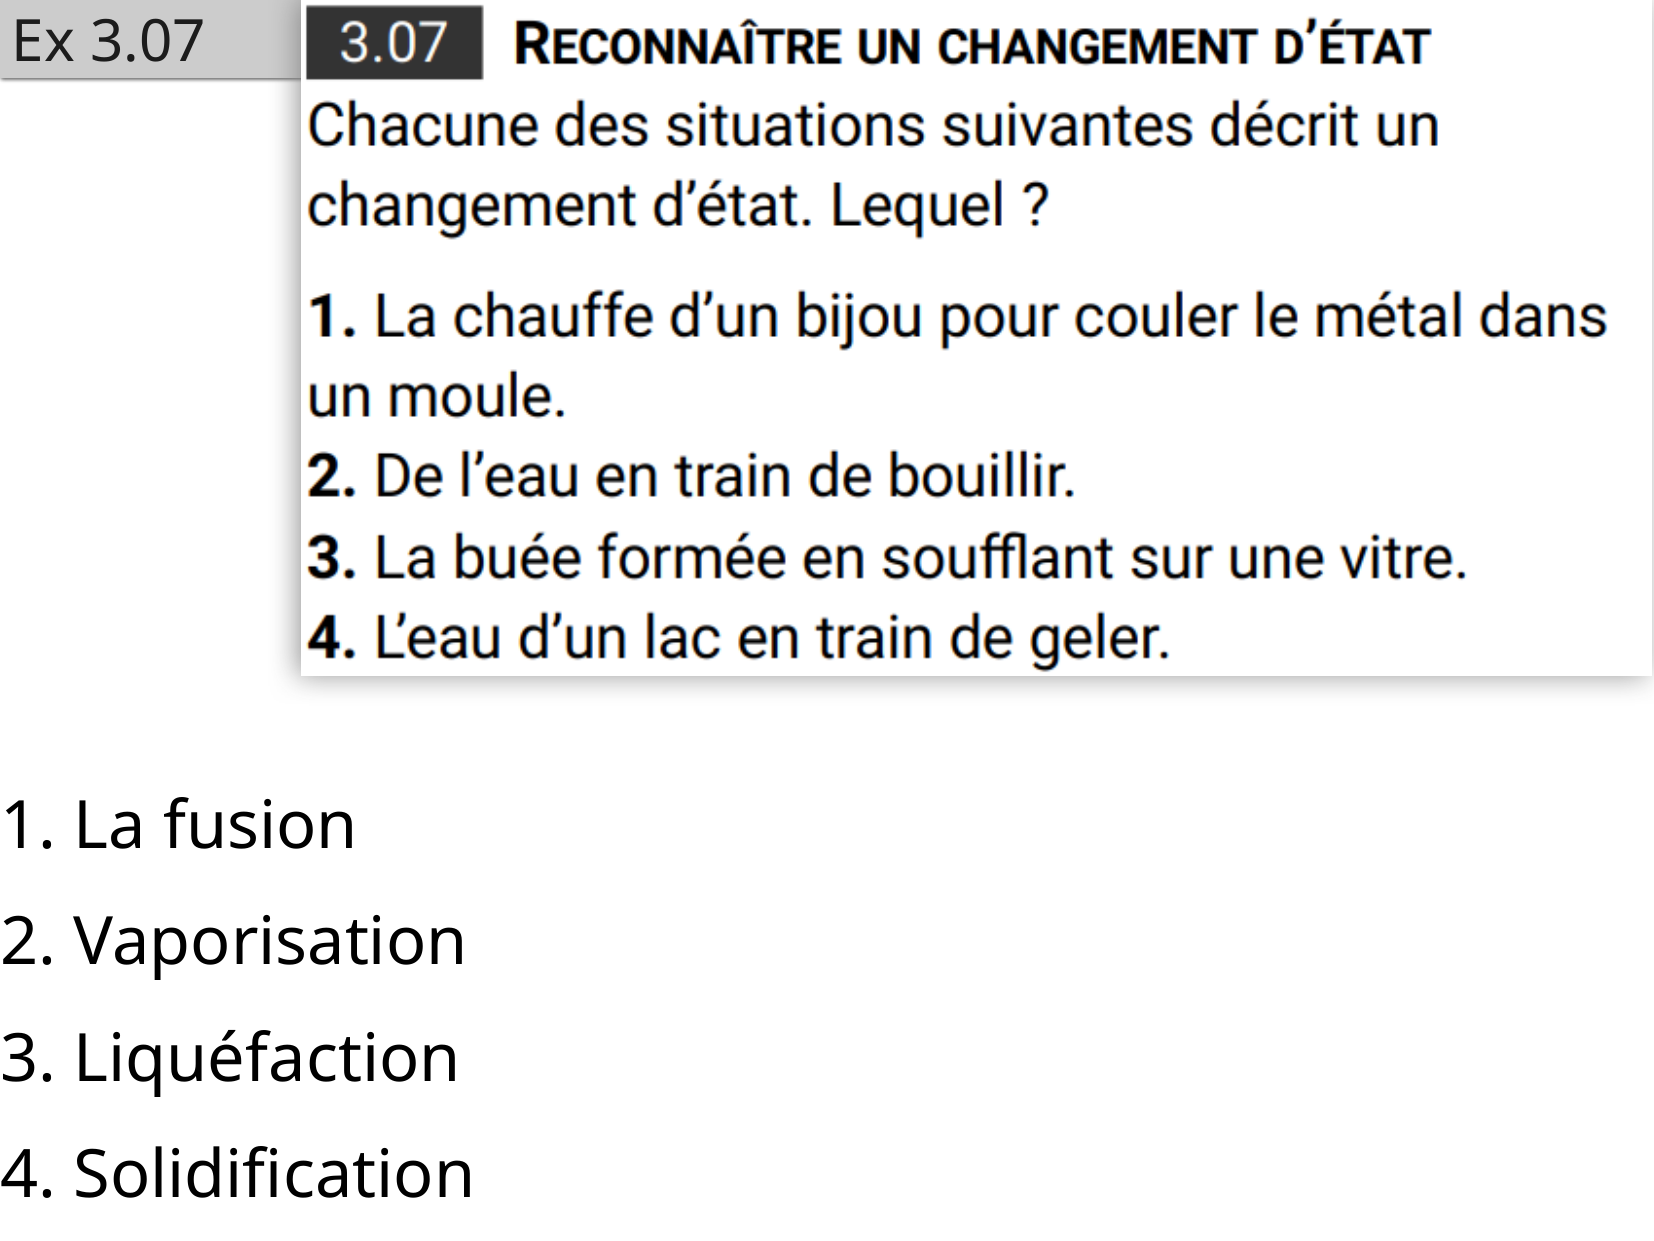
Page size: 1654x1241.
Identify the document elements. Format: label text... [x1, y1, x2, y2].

title Ex 3.07 [0, 0, 280, 78]
list 1. La fusion 2. Vaporisation 3. Liquéfaction 4. Solidification [0, 78, 1654, 1241]
picture [301, 0, 1652, 676]
